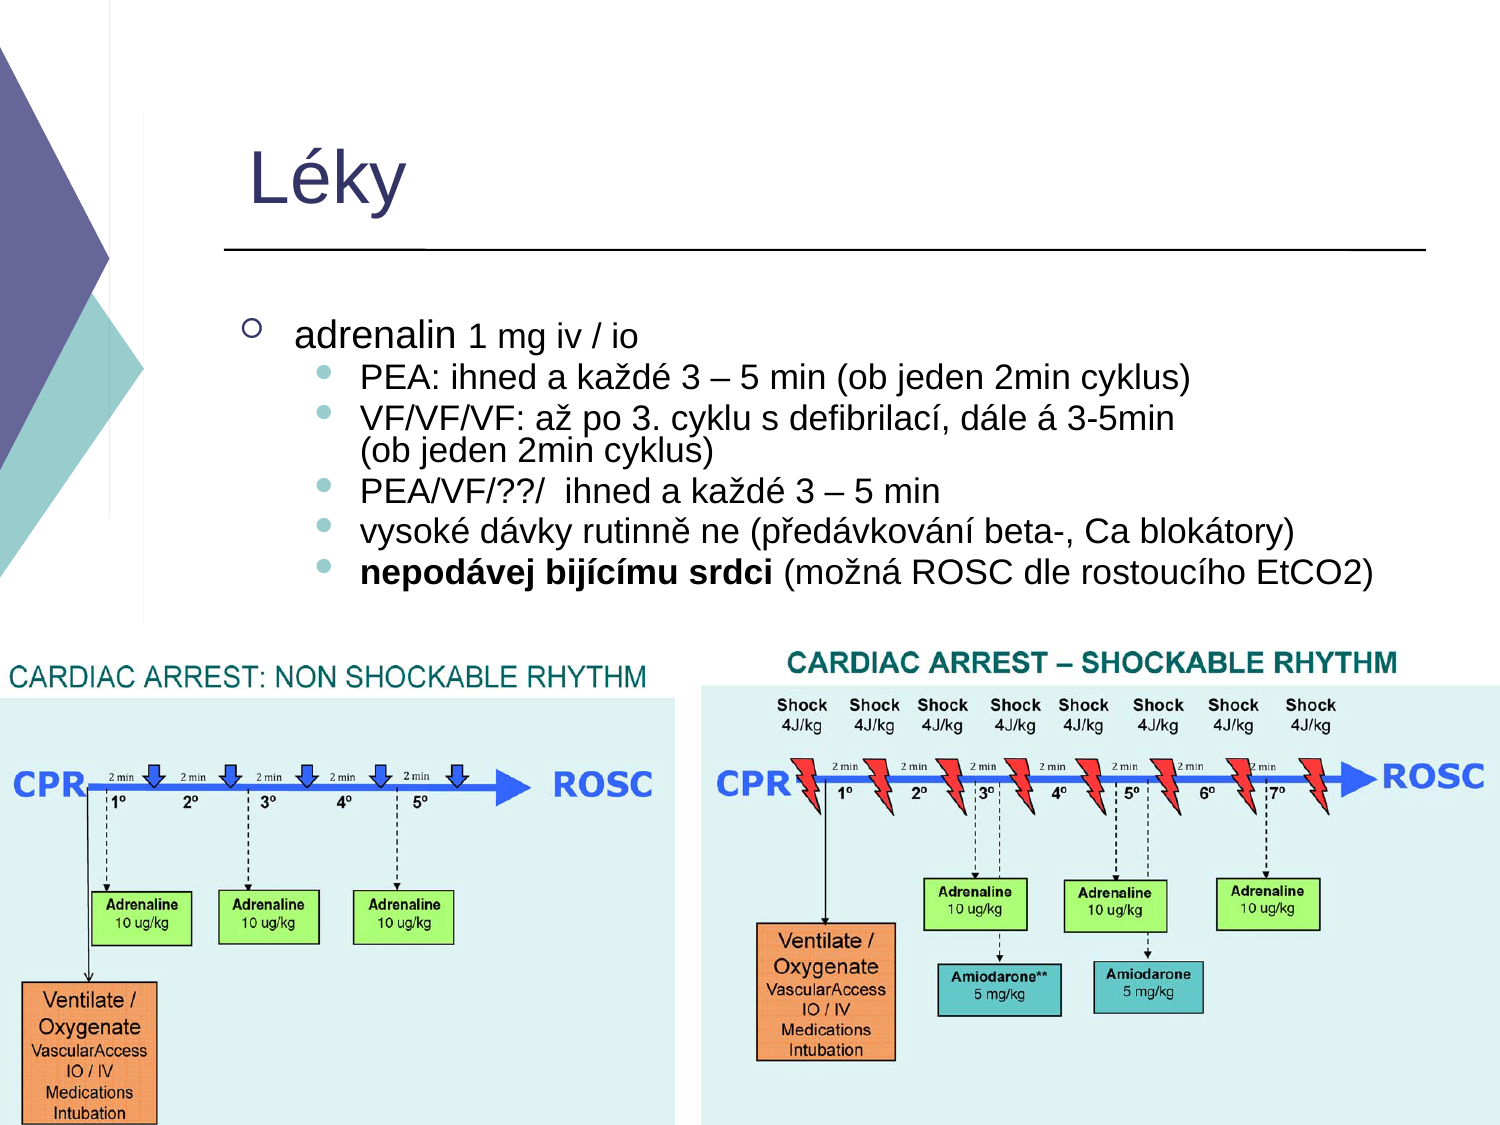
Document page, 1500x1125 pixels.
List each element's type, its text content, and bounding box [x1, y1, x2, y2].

list adrenalin 1 mg iv / io PEA: ihned a každé 3 – 5 min (ob jeden 2min cyklus) VF/VF/VF: až po 3. cyklu s defibrilací, dále á 3-5min (ob jeden 2min cyklus) PEA/VF/??/ ihned a každé 3 – 5 min vysoké dávky rutinně ne (předávkování beta-, Ca blokátory) nepodávej bijícímu srdci (možná ROSC dle rostoucího EtCO2) [224, 302, 1500, 1125]
picture [701, 651, 1500, 1125]
title Léky [233, 58, 1416, 228]
picture [0, 665, 675, 1125]
